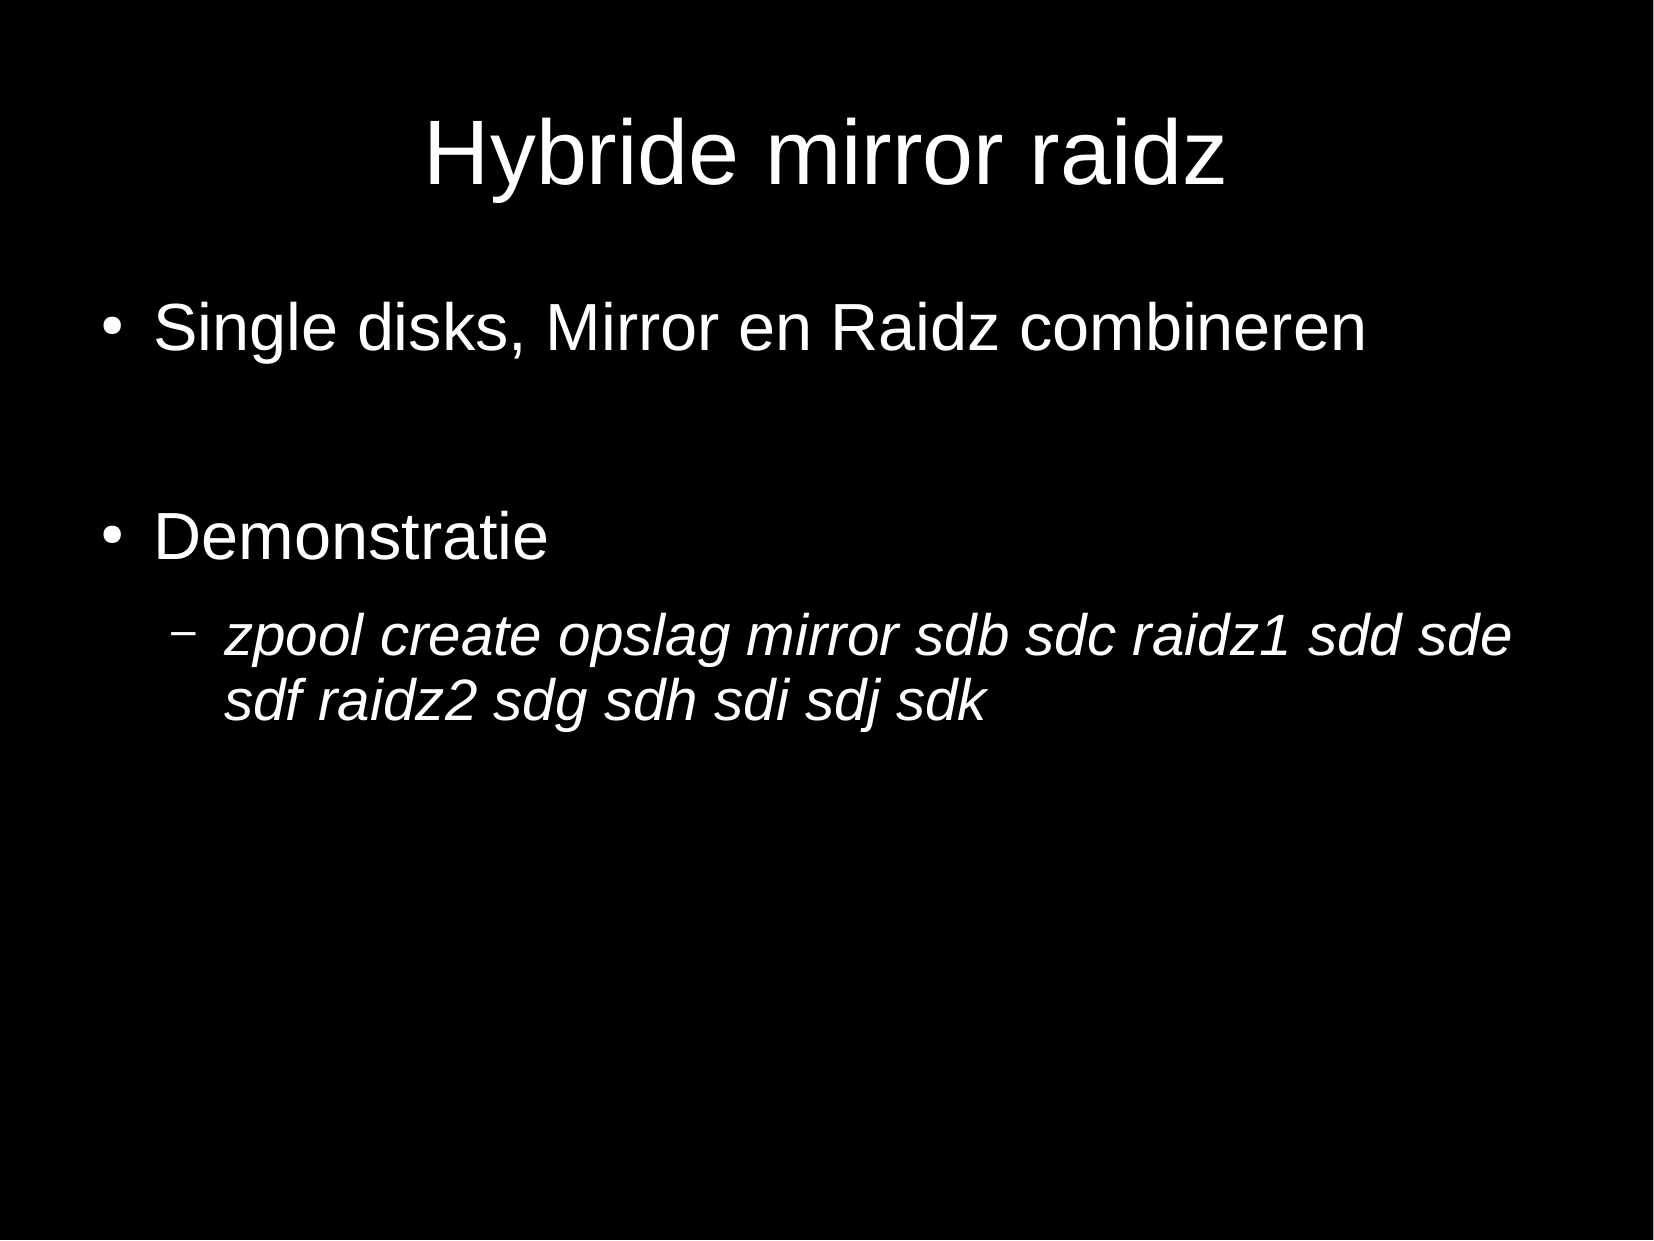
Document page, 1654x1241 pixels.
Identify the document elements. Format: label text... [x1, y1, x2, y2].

list Single disks, Mirror en Raidz combineren Demonstratie zpool create opslag mirror sdb sdc raidz1 sdd sde sdf raidz2 sdg sdh sdi sdj sdk [82, 290, 1571, 1010]
title Hybride mirror raidz [82, 49, 1571, 257]
